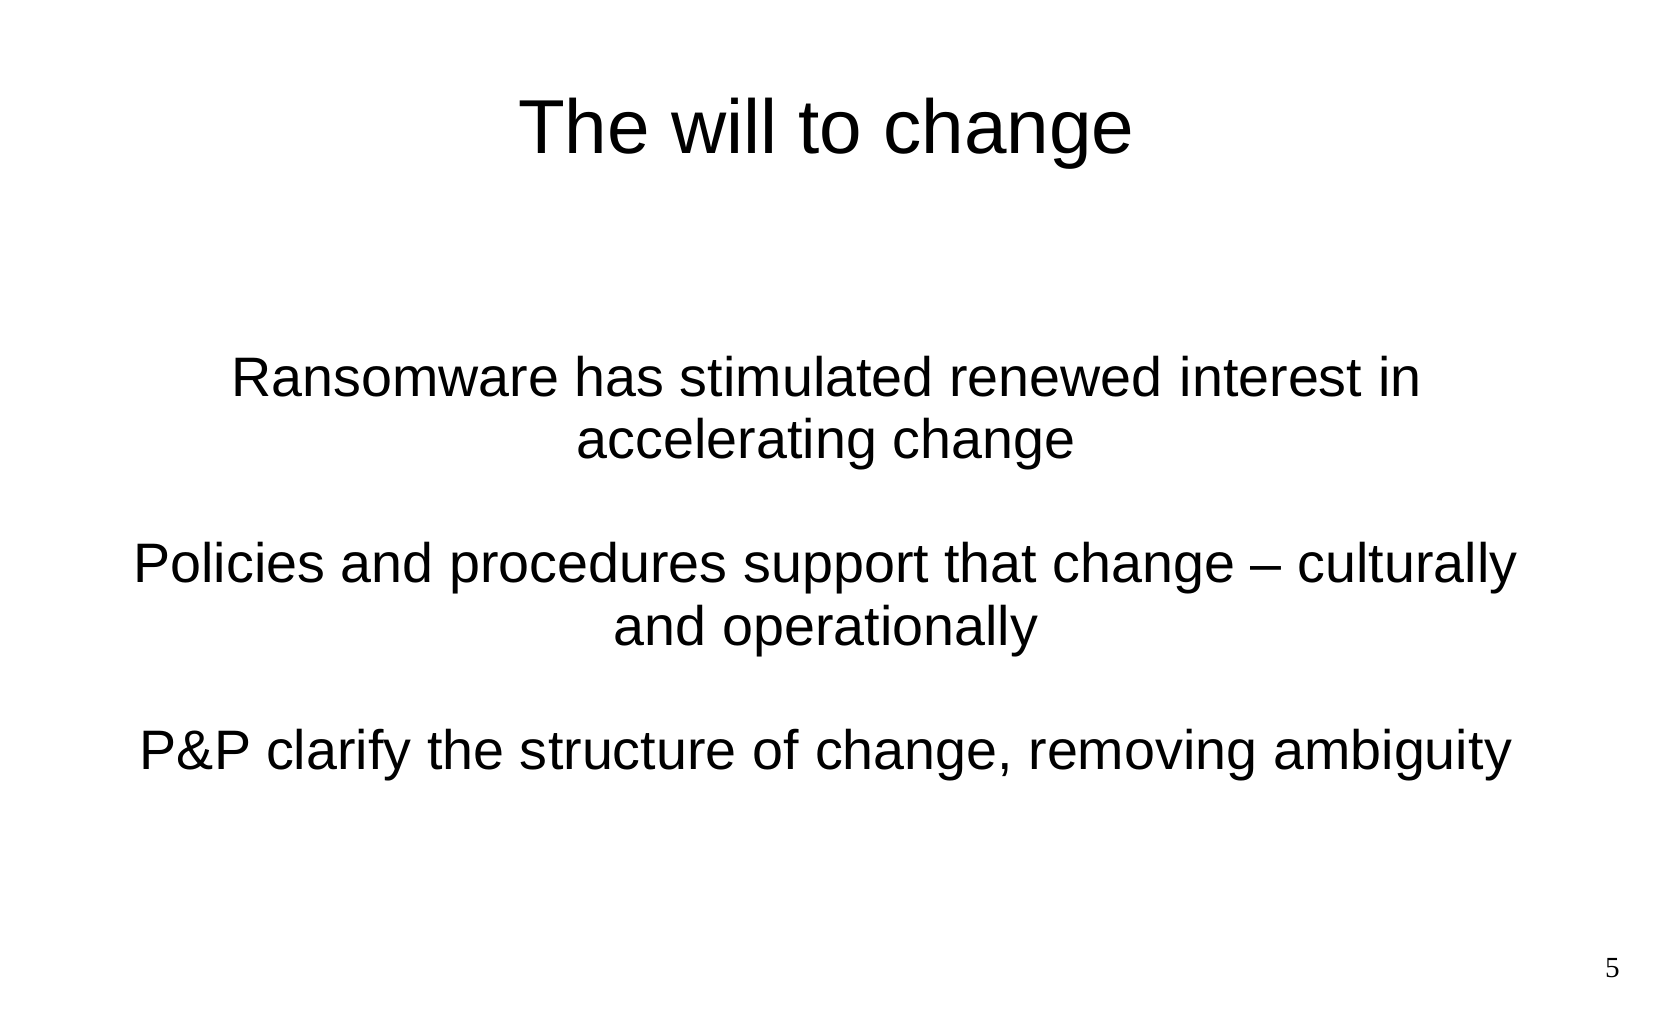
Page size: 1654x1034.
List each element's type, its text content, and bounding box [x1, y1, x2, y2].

text_box <number> [1560, 951, 1621, 1023]
subtitle Ransomware has stimulated renewed interest in accelerating change Policies and procedures support that change – culturally and operationally P&P clarify the structure of change, removing ambiguity [82, 345, 1571, 782]
title The will to change [82, 41, 1571, 214]
